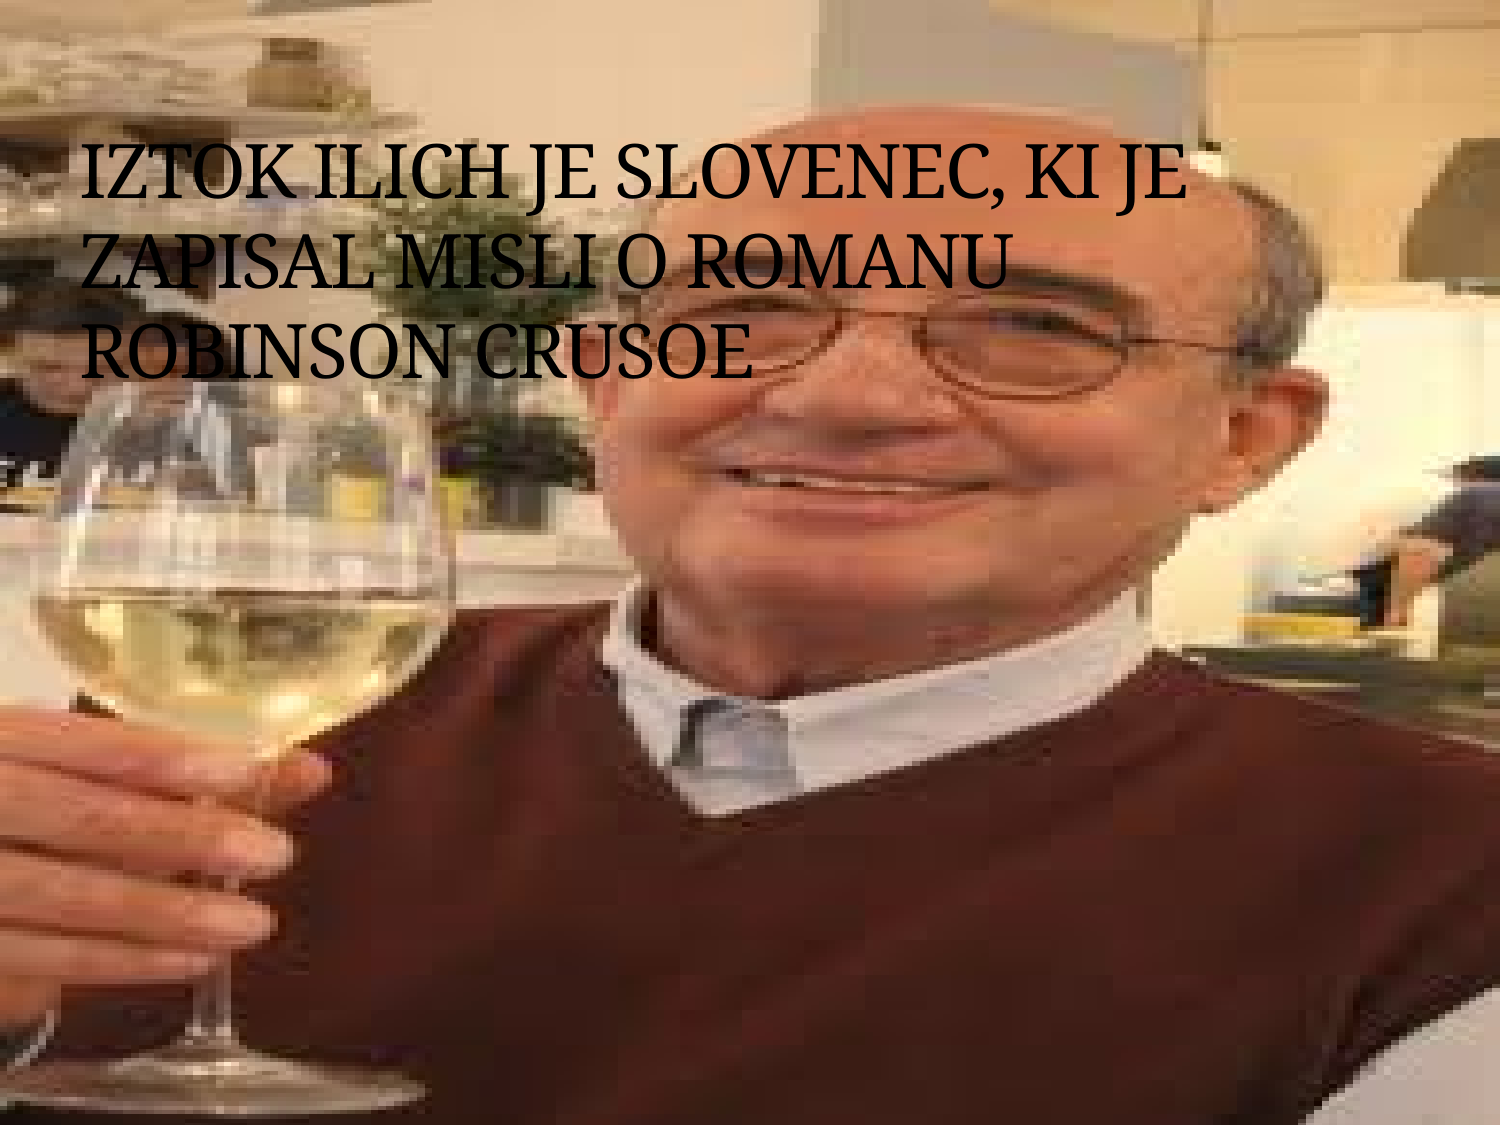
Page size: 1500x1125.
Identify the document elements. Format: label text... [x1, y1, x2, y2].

picture [0, 0, 1500, 1125]
title IZTOK ILICH JE SLOVENEC, KI JE ZAPISAL MISLI O ROMANU ROBINSON CRUSOE [64, 113, 1415, 492]
